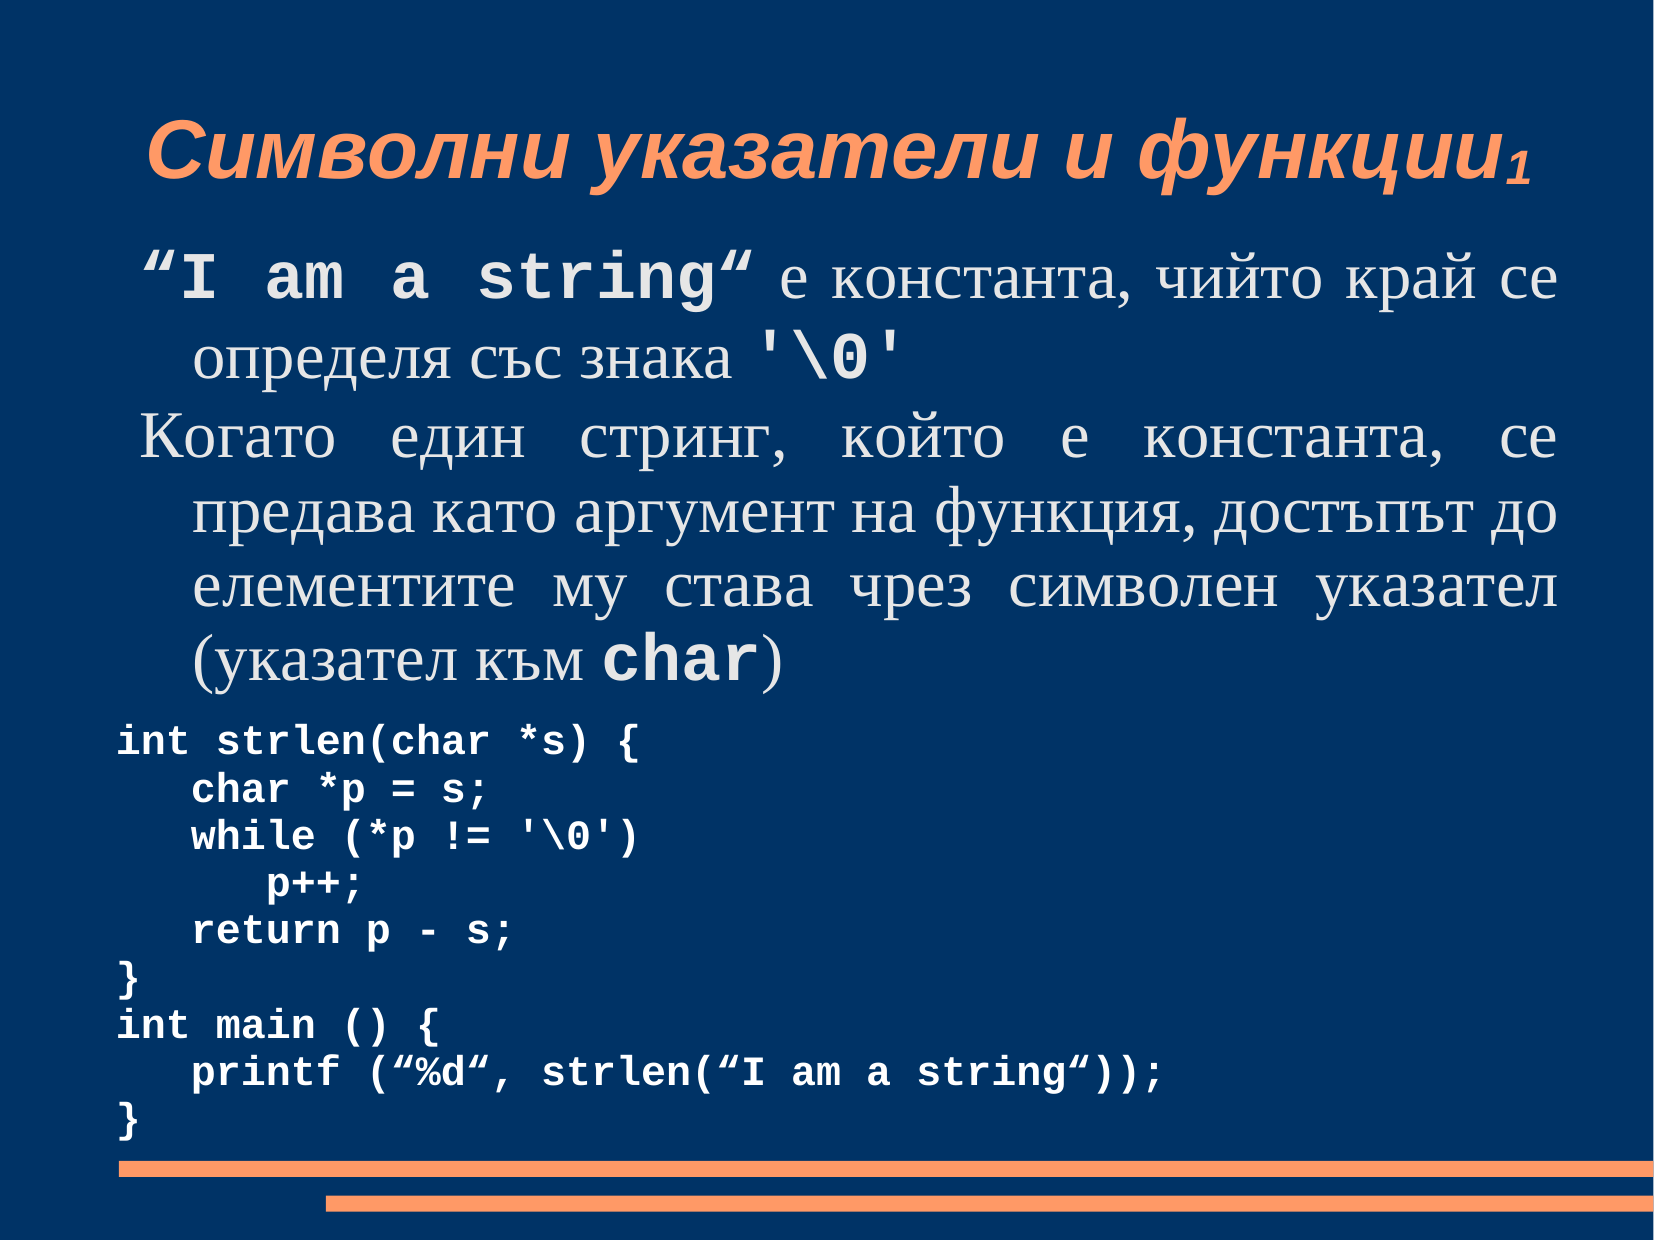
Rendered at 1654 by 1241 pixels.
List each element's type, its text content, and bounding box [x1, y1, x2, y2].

title Символни указатели и функции1 [87, 46, 1590, 254]
list “I am a string“ е константа, чийто край се определя със знака '\0' Когато един стринг, който е константа, се предава като аргумент на функция, достъпът до елементите му става чрез символен указател (указател към char) [121, 239, 1561, 1050]
text_box int strlen(char *s) { char *p = s; while (*p != '\0') p++; return p - s; } int main () { printf (“%d“, strlen(“I am a string“)); } [101, 712, 1237, 1158]
